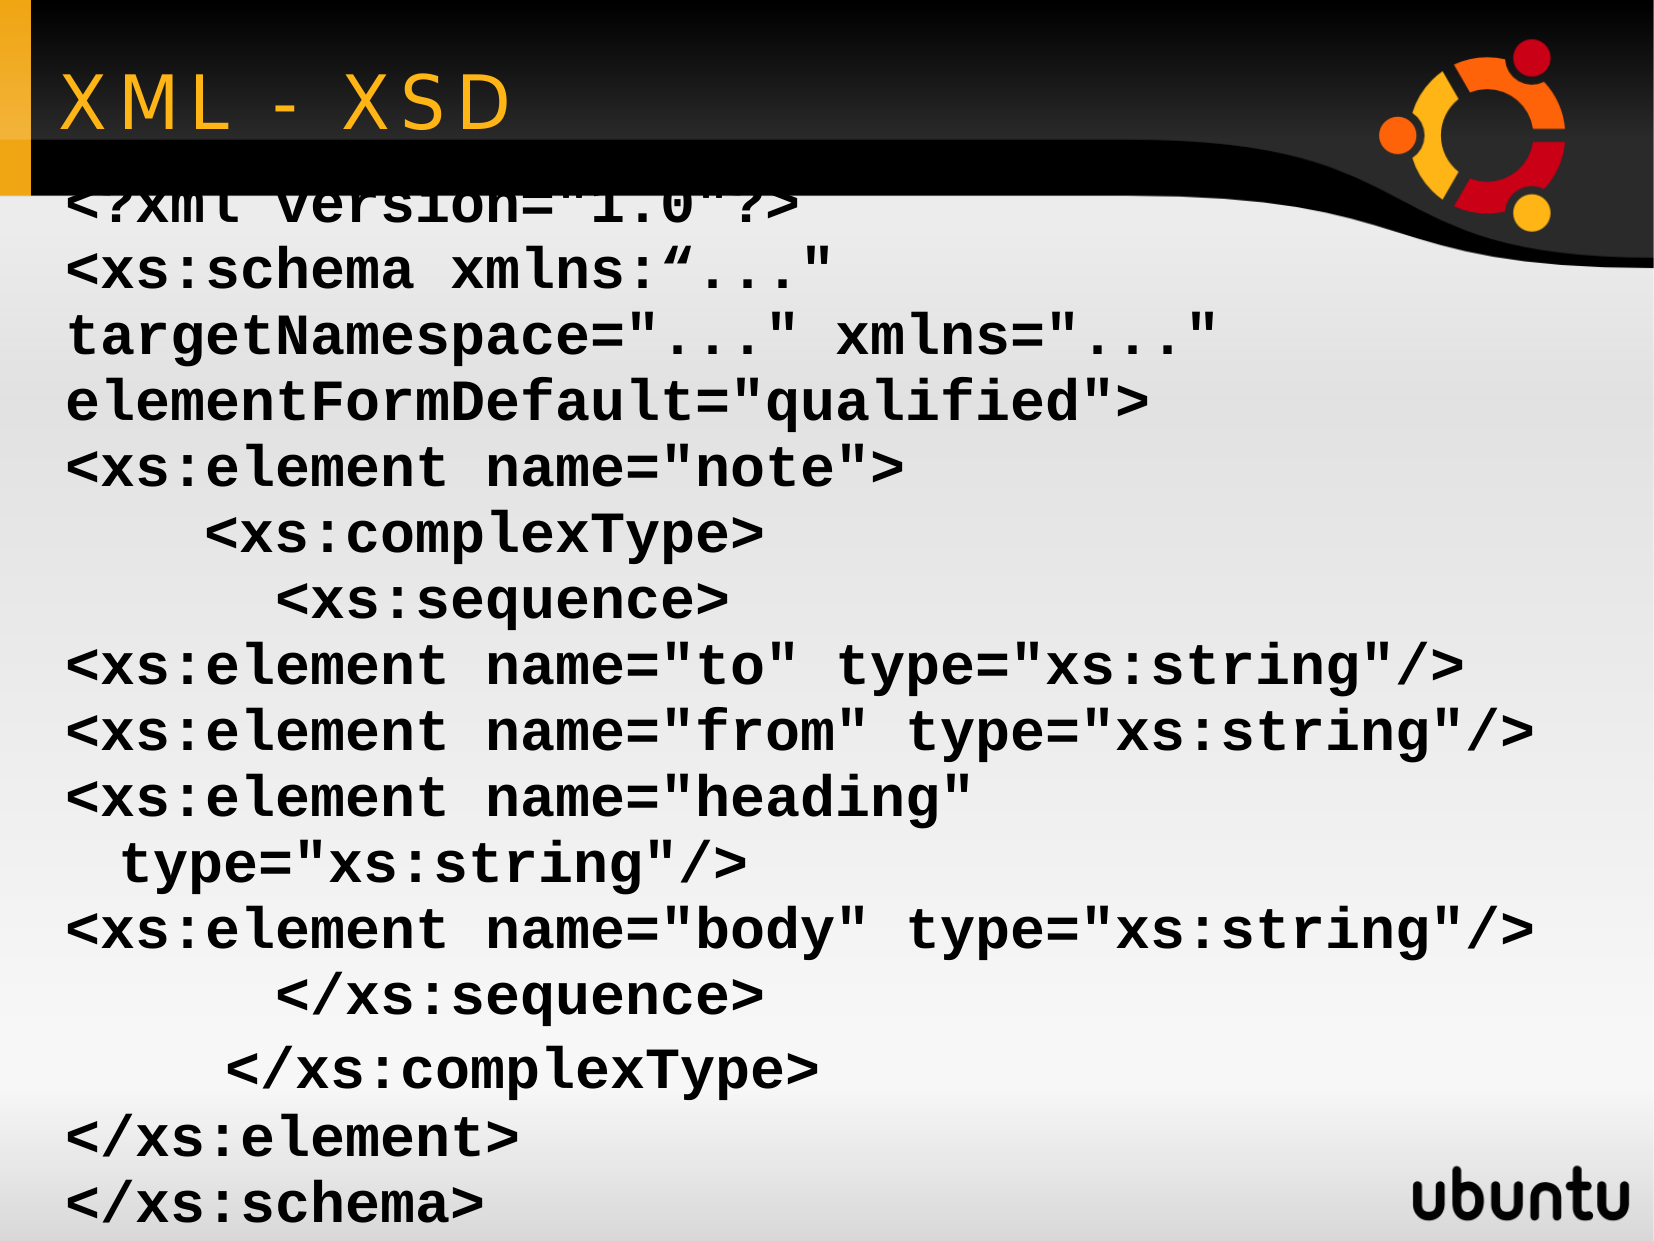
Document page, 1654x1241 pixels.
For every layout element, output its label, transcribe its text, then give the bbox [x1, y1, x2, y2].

list <?xml version="1.0"?> <xs:schema xmlns:“..." targetNamespace="..." xmlns="..." elementFormDefault="qualified"> <xs:element name="note"> <xs:complexType> <xs:sequence> <xs:element name="to" type="xs:string"/> <xs:element name="from" type="xs:string"/> <xs:element name="heading" type="xs:string"/> <xs:element name="body" type="xs:string"/> </xs:sequence> </xs:complexType> </xs:element> </xs:schema> [47, 174, 1536, 1241]
picture [0, 0, 1654, 1241]
title XML - XSD [59, 29, 1270, 174]
